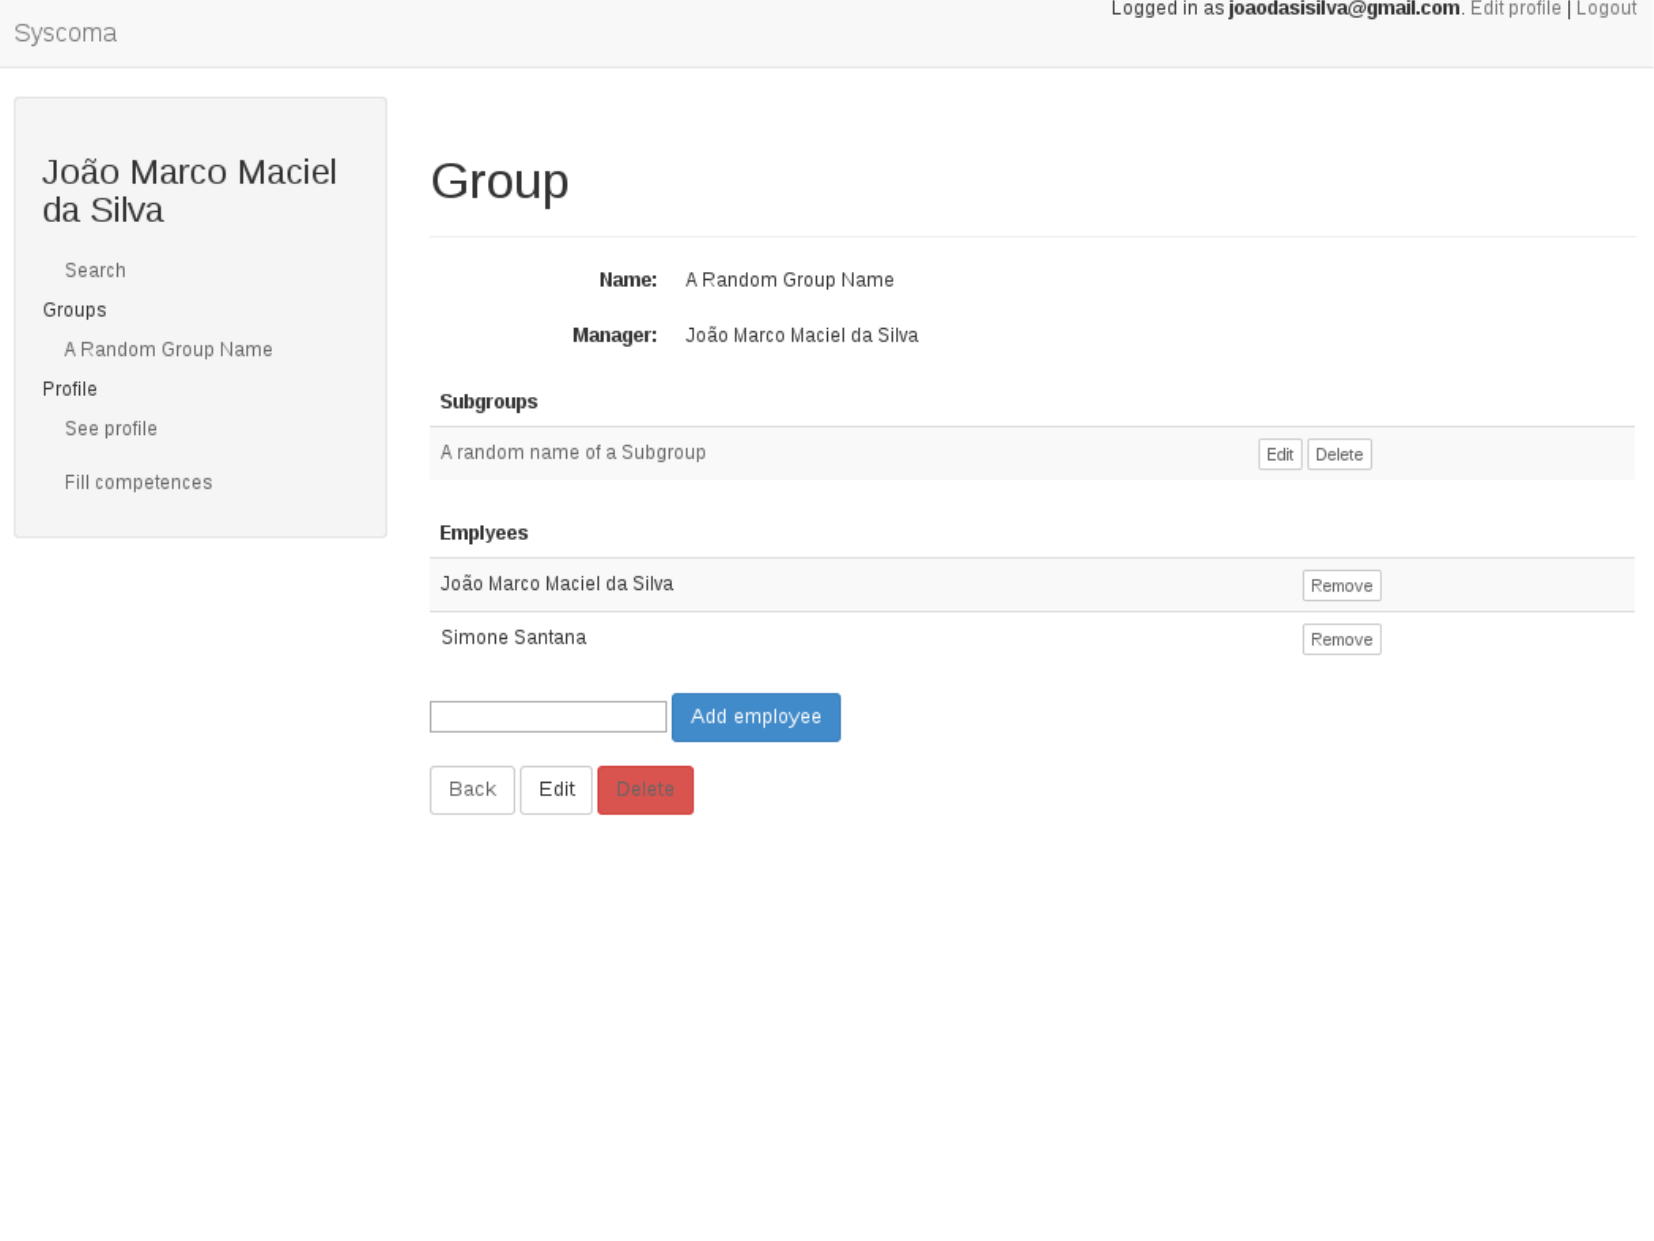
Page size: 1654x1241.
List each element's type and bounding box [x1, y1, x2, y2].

picture [0, 0, 1654, 862]
